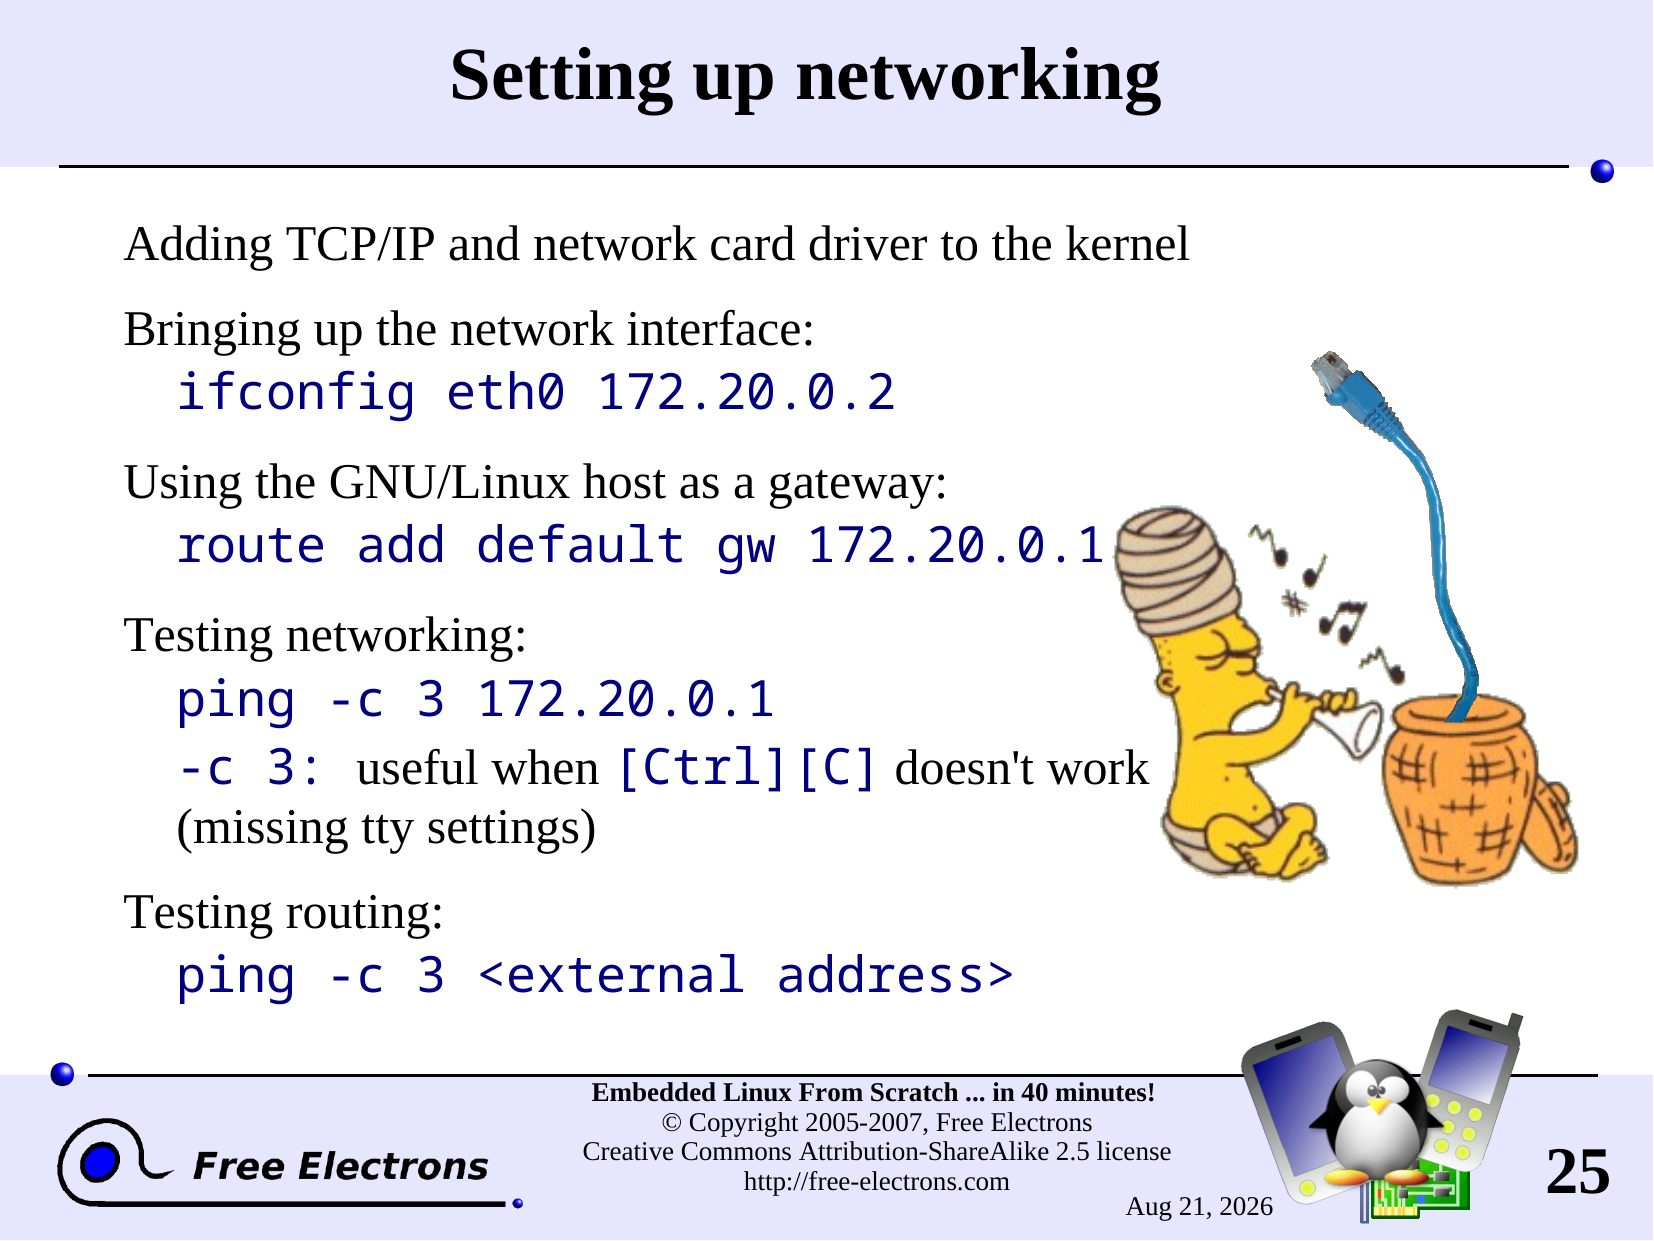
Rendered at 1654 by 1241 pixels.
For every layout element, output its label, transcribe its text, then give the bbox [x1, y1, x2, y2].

title Setting up networking [60, 18, 1551, 132]
picture [50, 1107, 527, 1216]
picture [1231, 1007, 1538, 1241]
picture [1109, 340, 1589, 895]
list Adding TCP/IP and network card driver to the kernel Bringing up the network interface: ifconfig eth0 172.20.0.2 Using the GNU/Linux host as a gateway: route add default gw 172.20.0.1 Testing networking: ping -c 3 172.20.0.1 -c 3: useful when [Ctrl][C] doesn't work (missing tty settings) Testing routing: ping -c 3 <external address> [105, 216, 1518, 1066]
